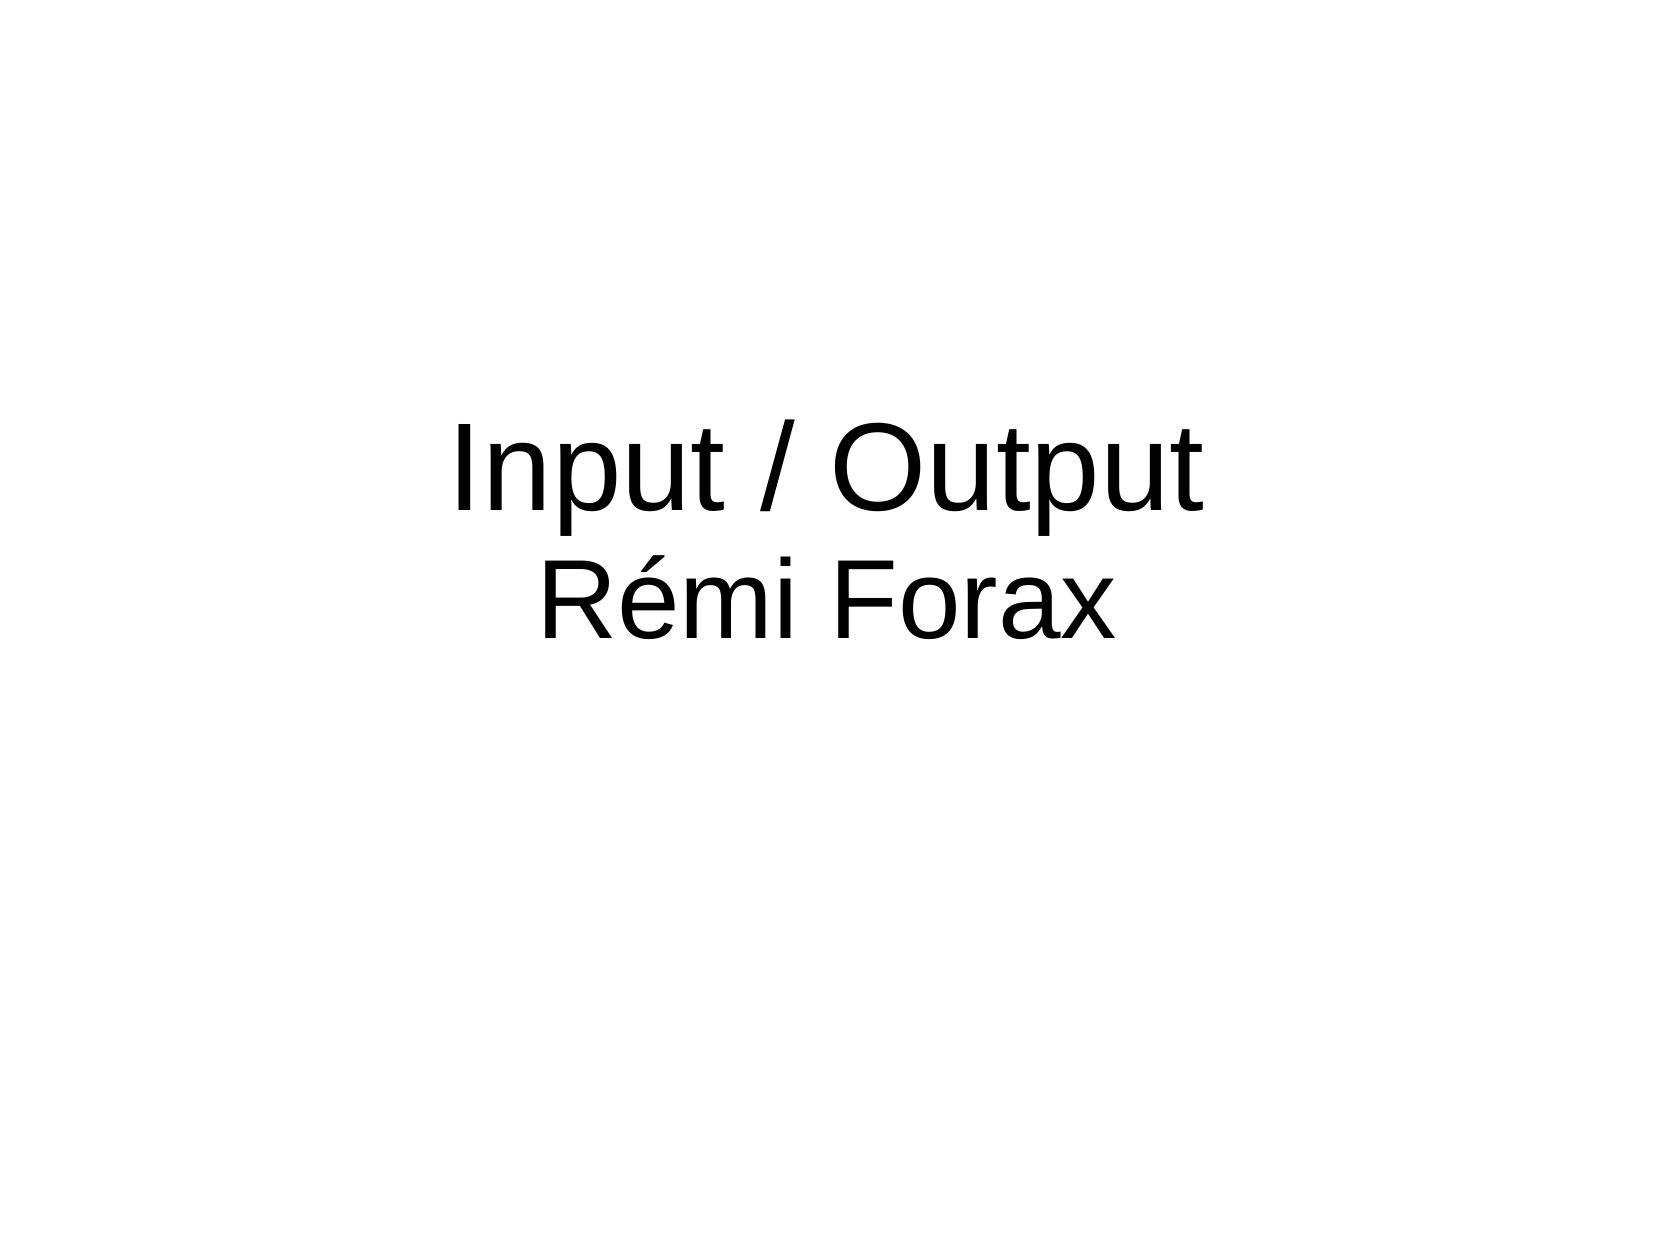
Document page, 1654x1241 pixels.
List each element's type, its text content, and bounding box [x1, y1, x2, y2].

subtitle Input / Output Rémi Forax [82, 49, 1571, 1010]
